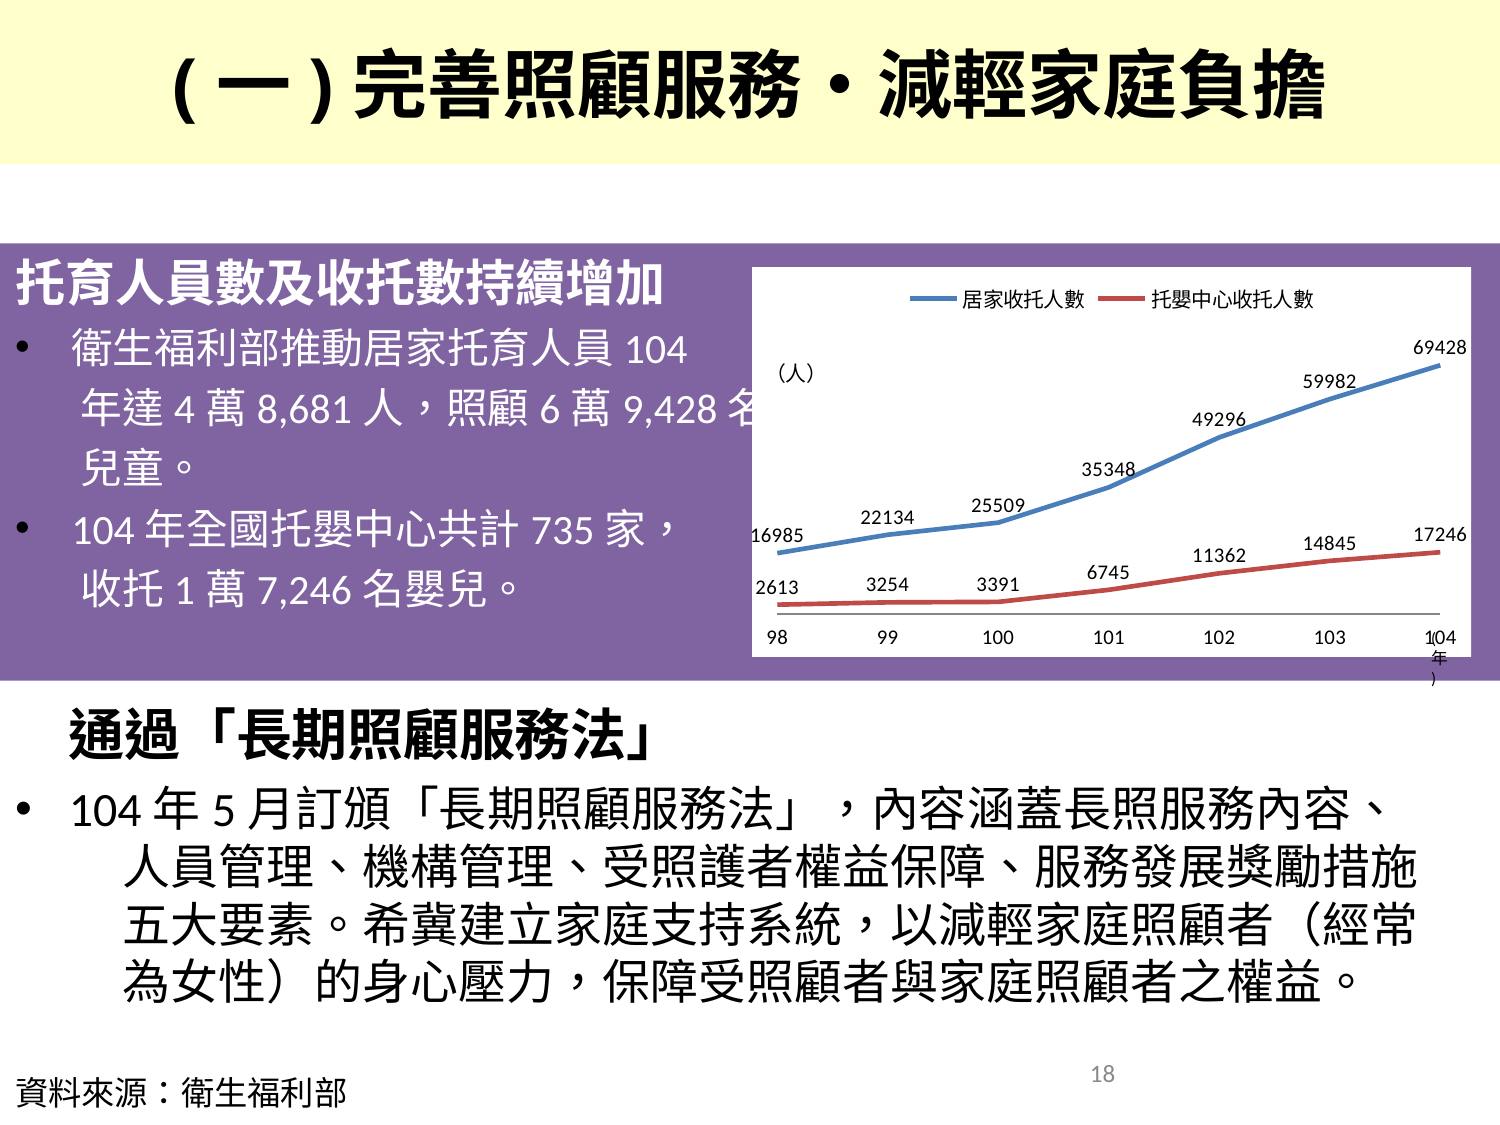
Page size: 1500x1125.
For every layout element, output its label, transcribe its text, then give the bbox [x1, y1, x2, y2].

text_box 托育人員數及收托數持續增加 衛生福利部推動居家托育人員104 年達4萬8,681人，照顧6萬9,428名 兒童。 104年全國托嬰中心共計735家， 收托1萬7,246名嬰兒。 [0, 243, 1500, 681]
text_box [1074, 1042, 1426, 1103]
text_box (年) [1416, 620, 1471, 651]
text_box （人） [750, 352, 858, 382]
title (一)完善照顧服務‧減輕家庭負擔 [0, 0, 1500, 165]
chart [750, 267, 1472, 657]
text_box 資料來源：衛生福利部 [0, 1064, 408, 1121]
list 通過「長期照顧服務法」 104年5月訂頒「長期照顧服務法」，內容涵蓋長照服務內容、人員管理、機構管理、受照護者權益保障、服務發展獎勵措施五大要素。希冀建立家庭支持系統，以減輕家庭照顧者（經常為女性）的身心壓力，保障受照顧者與家庭照顧者之權益。 [0, 692, 1447, 1065]
